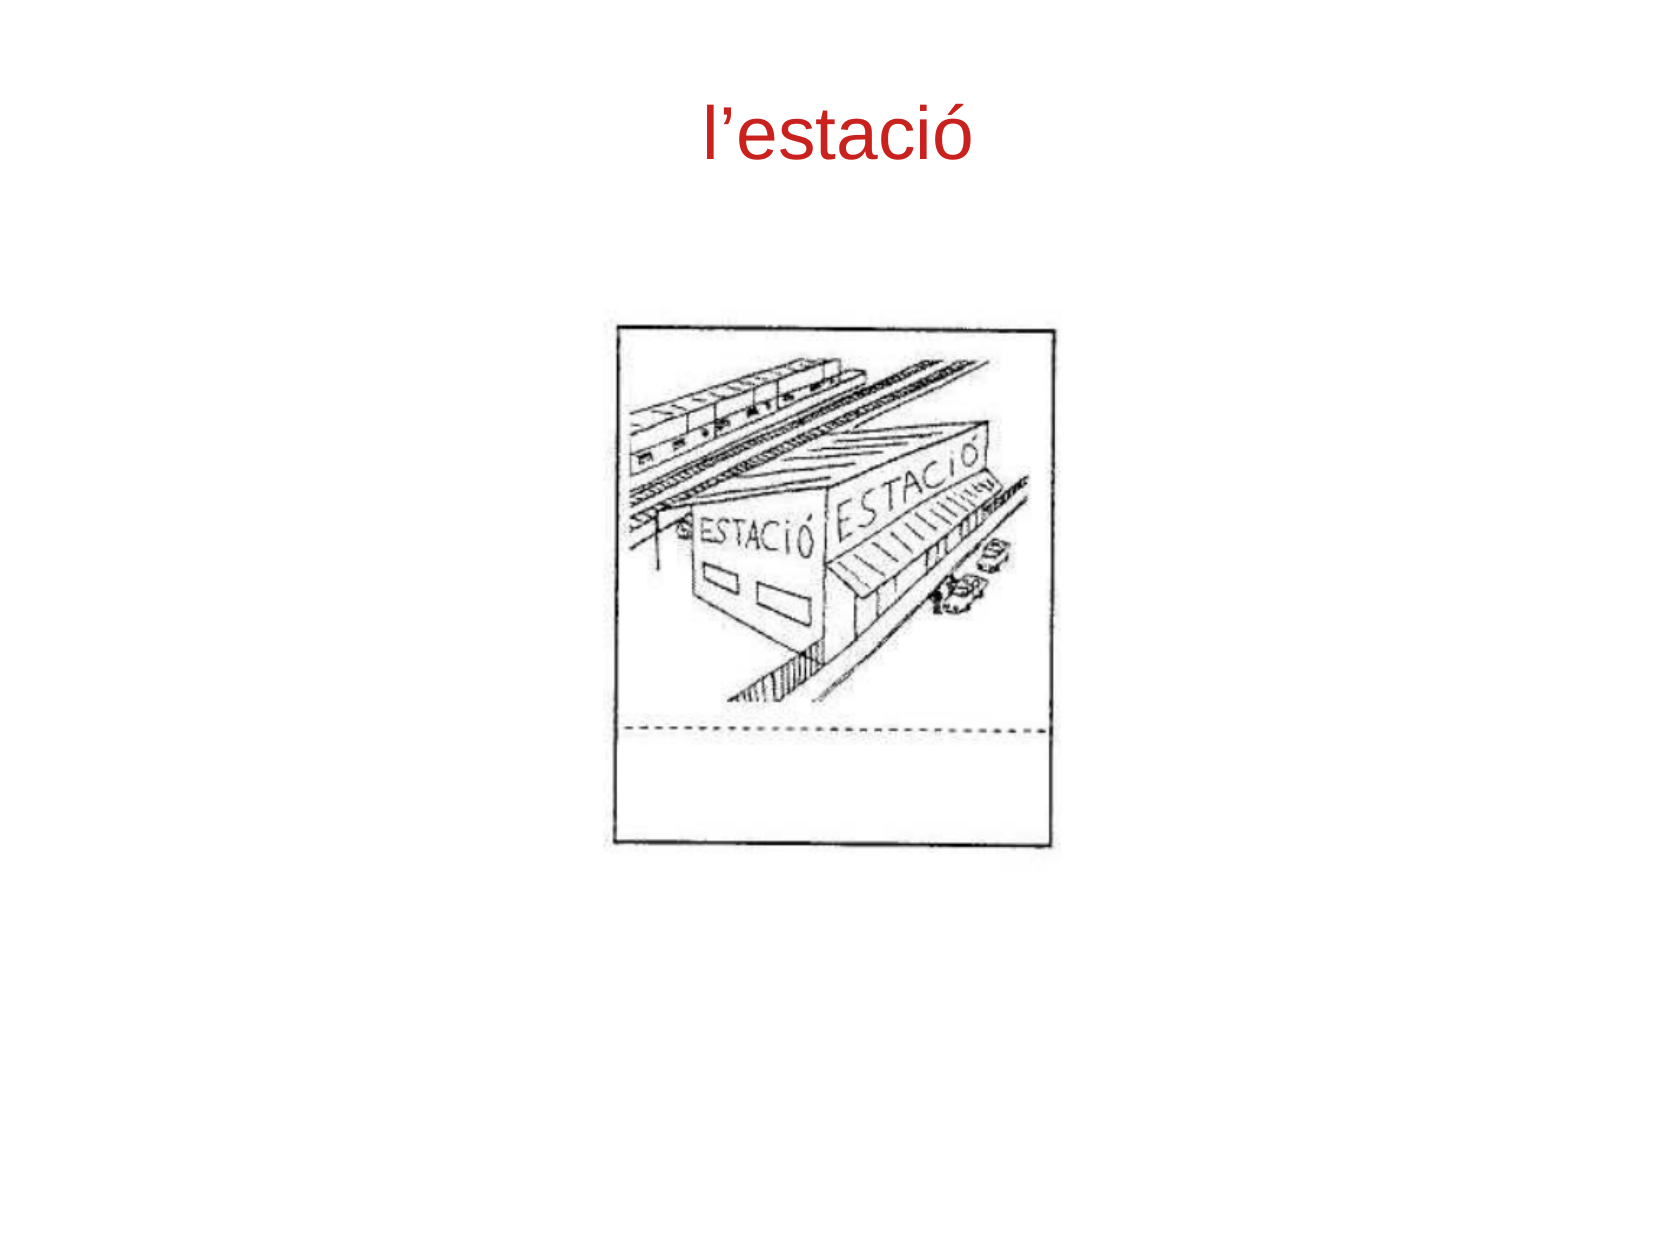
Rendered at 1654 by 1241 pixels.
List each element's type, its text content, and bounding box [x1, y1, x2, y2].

picture [581, 291, 1094, 873]
text_box l’estació [389, 58, 1288, 201]
